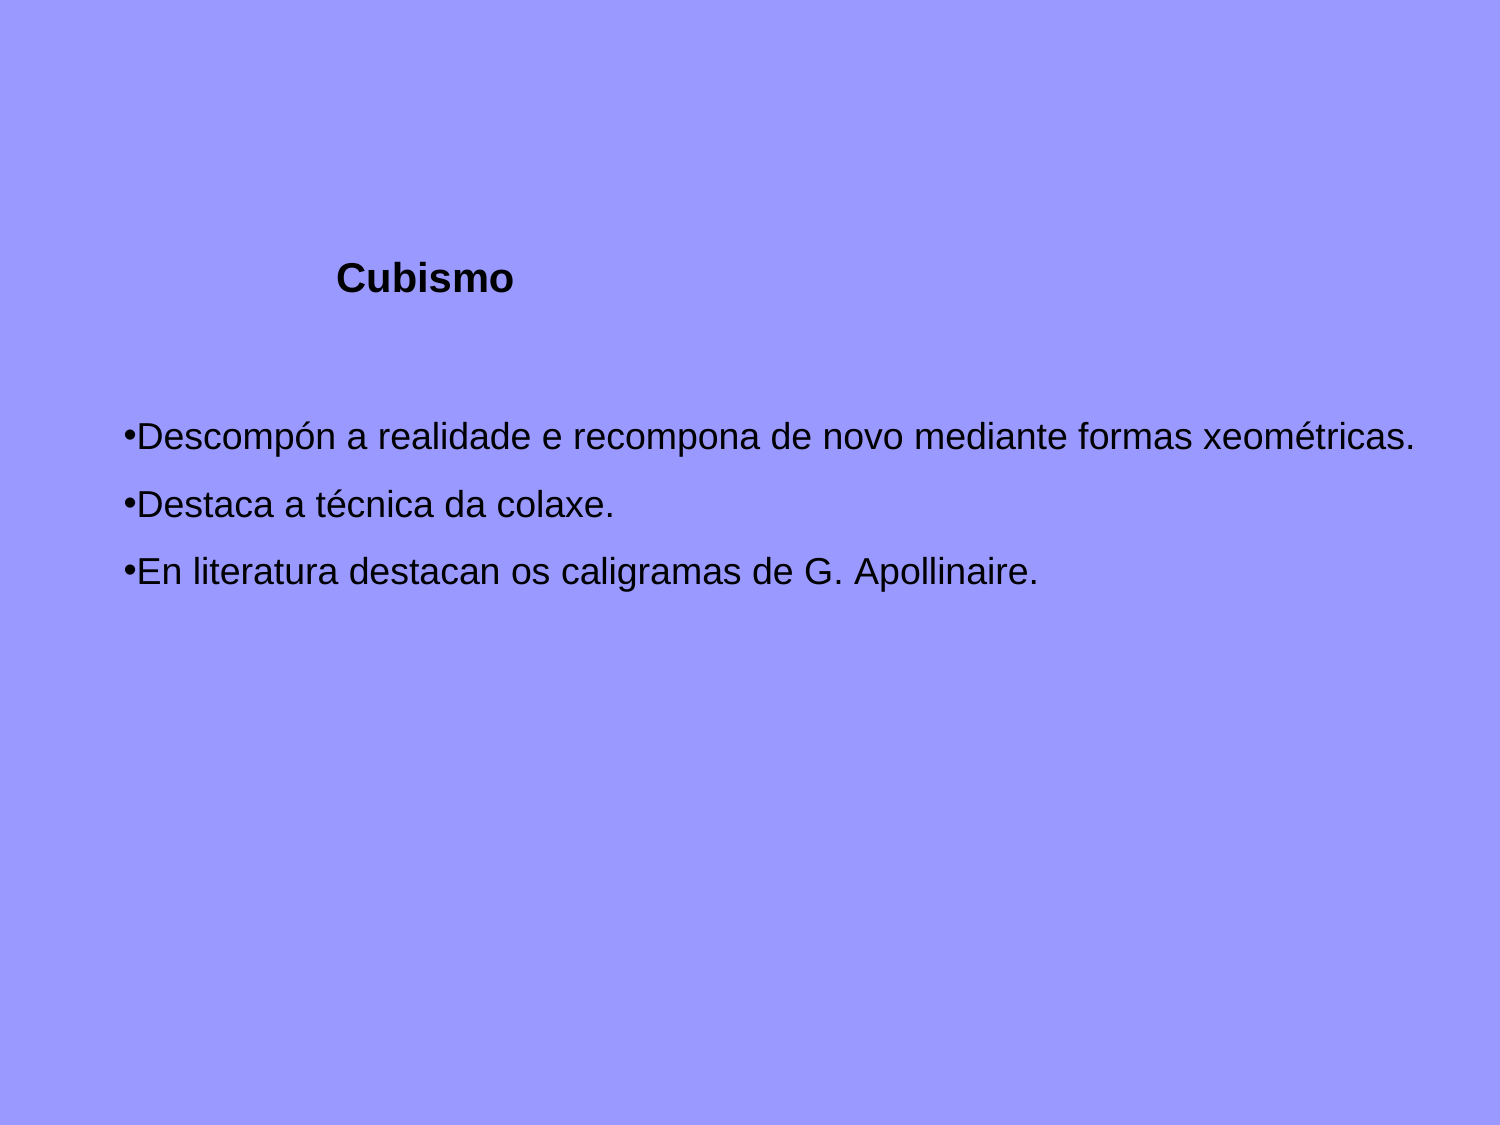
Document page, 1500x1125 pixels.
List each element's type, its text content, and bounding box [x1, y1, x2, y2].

text_box Descompón a realidade e recompona de novo mediante formas xeométricas. Destaca a técnica da colaxe. En literatura destacan os caligramas de G. Apollinaire. [108, 382, 1431, 601]
text_box Cubismo [321, 242, 530, 309]
